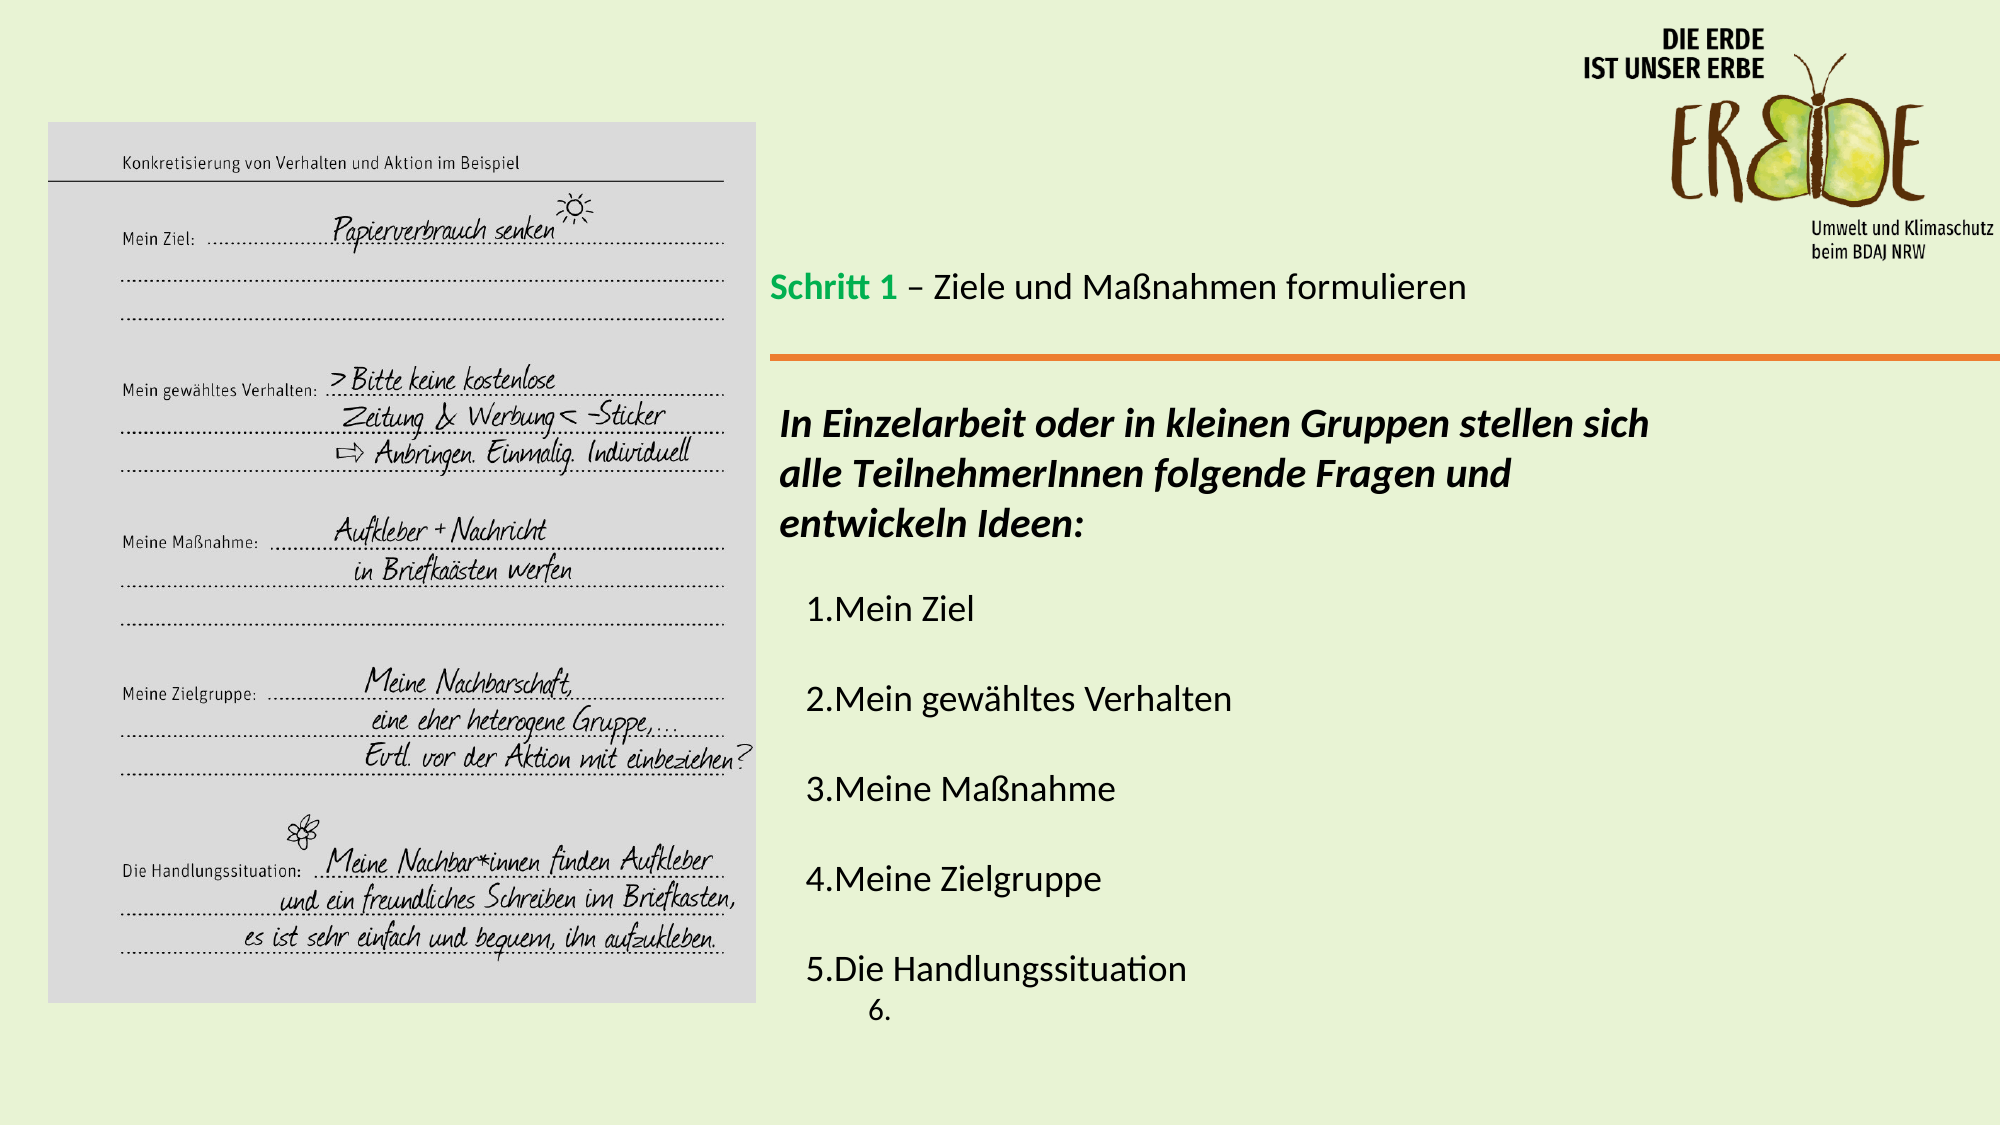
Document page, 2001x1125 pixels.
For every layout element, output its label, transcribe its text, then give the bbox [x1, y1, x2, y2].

text_box Mein Ziel Mein gewähltes Verhalten Meine Maßnahme Meine Zielgruppe Die Handlungssituation [806, 538, 1512, 698]
picture [48, 122, 756, 1003]
text_box Schritt 1 – Ziele und Maßnahmen formulieren [756, 245, 2000, 312]
text_box In Einzelarbeit oder in kleinen Gruppen stellen sich alle TeilnehmerInnen folgende Fragen und entwickeln Ideen: [779, 395, 1701, 555]
